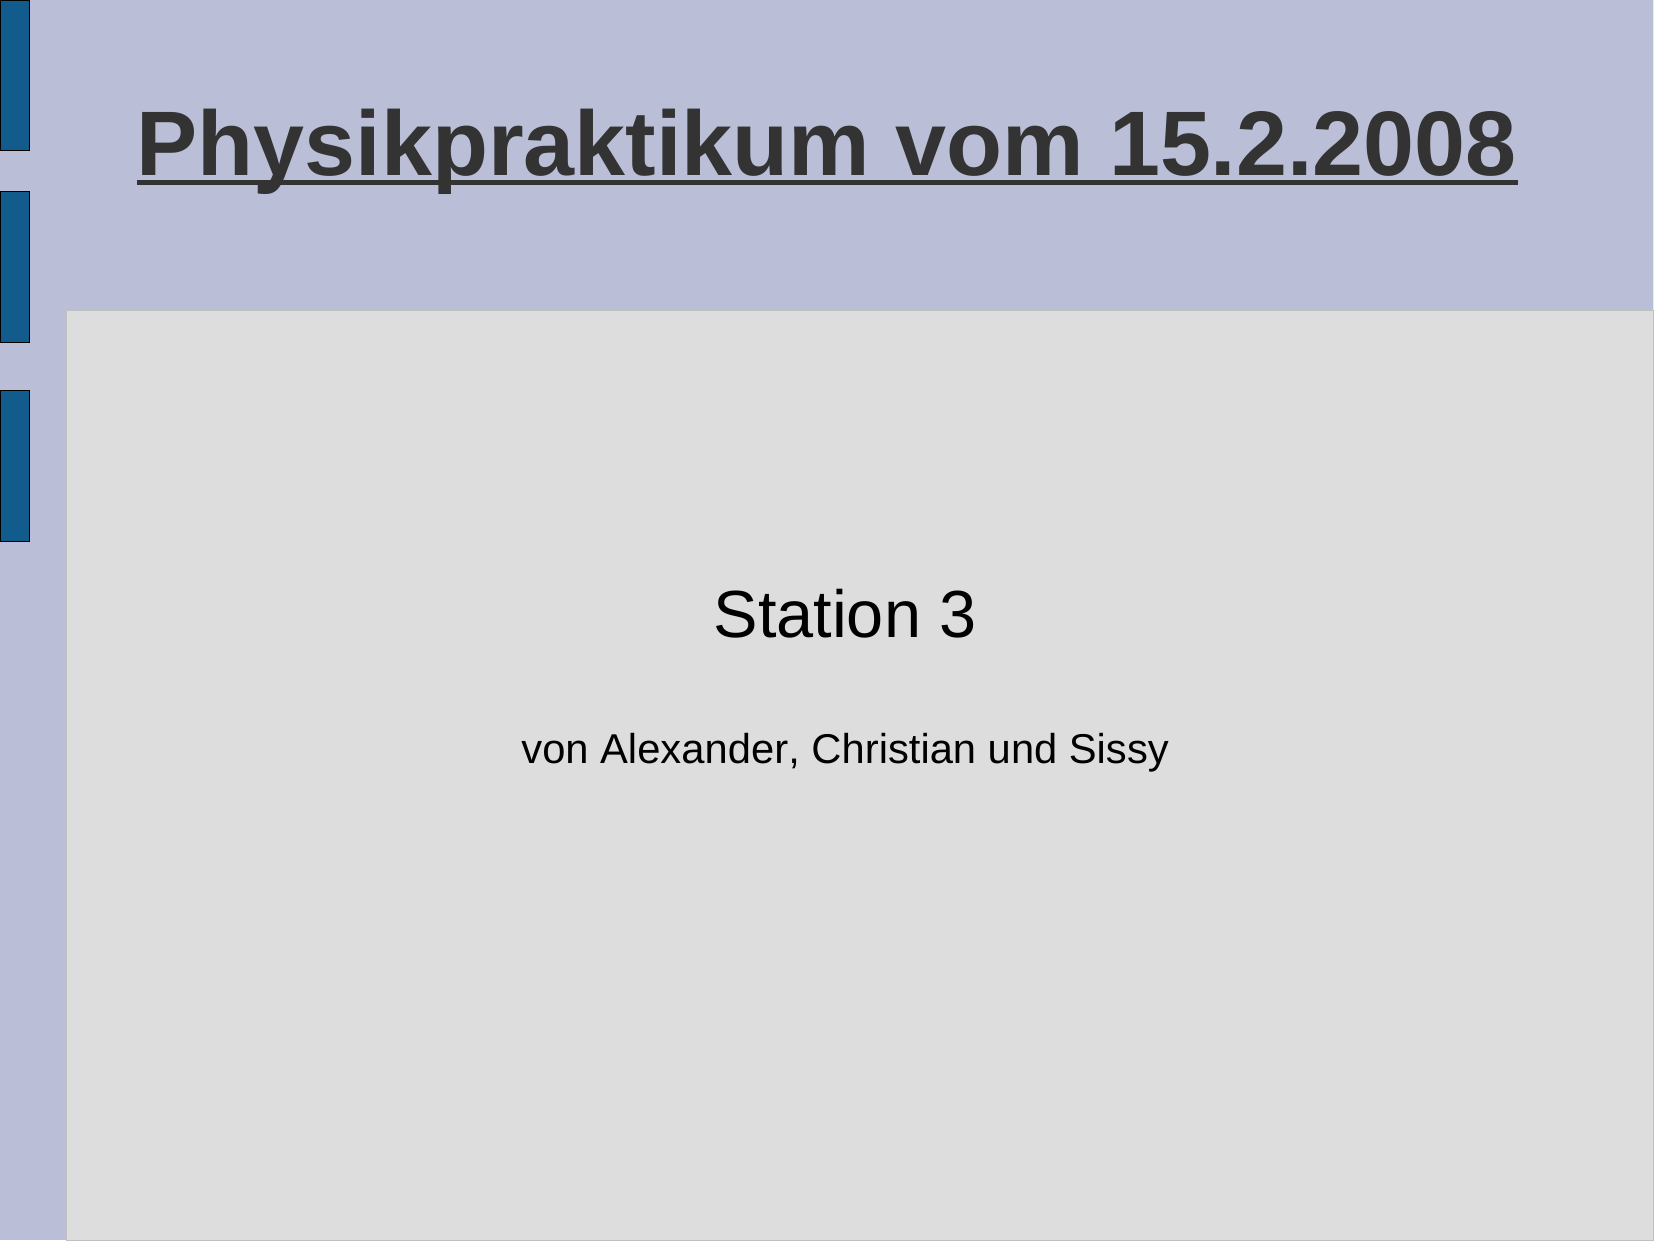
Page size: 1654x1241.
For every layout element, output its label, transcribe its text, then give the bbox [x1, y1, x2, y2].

title Physikpraktikum vom 15.2.2008 [121, 92, 1534, 298]
subtitle Station 3 von Alexander, Christian und Sissy [121, 352, 1534, 1119]
